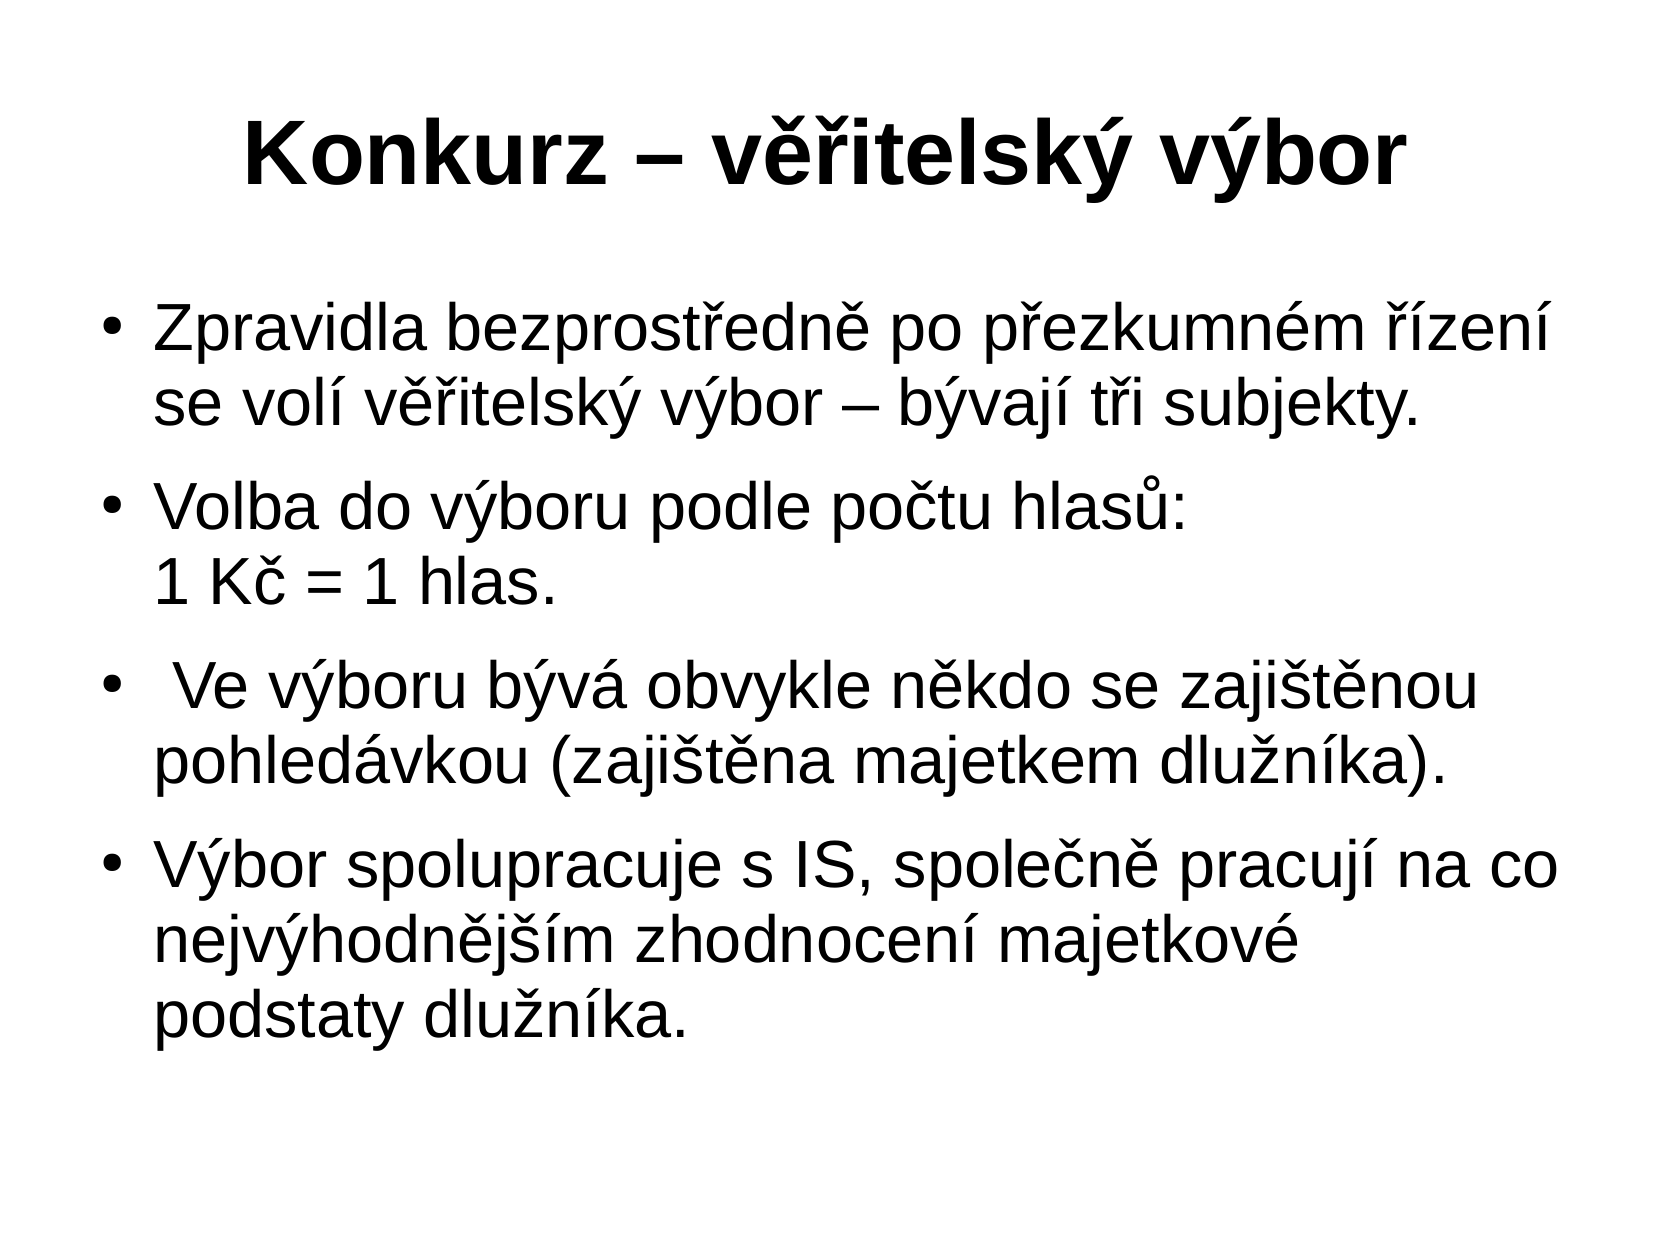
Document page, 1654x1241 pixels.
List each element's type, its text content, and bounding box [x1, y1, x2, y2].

title Konkurz – věřitelský výbor [82, 49, 1571, 257]
list Zpravidla bezprostředně po přezkumném řízení se volí věřitelský výbor – bývají tři subjekty. Volba do výboru podle počtu hlasů: 1 Kč = 1 hlas. Ve výboru bývá obvykle někdo se zajištěnou pohledávkou (zajištěna majetkem dlužníka). Výbor spolupracuje s IS, společně pracují na co nejvýhodnějším zhodnocení majetkové podstaty dlužníka. [82, 290, 1571, 1109]
